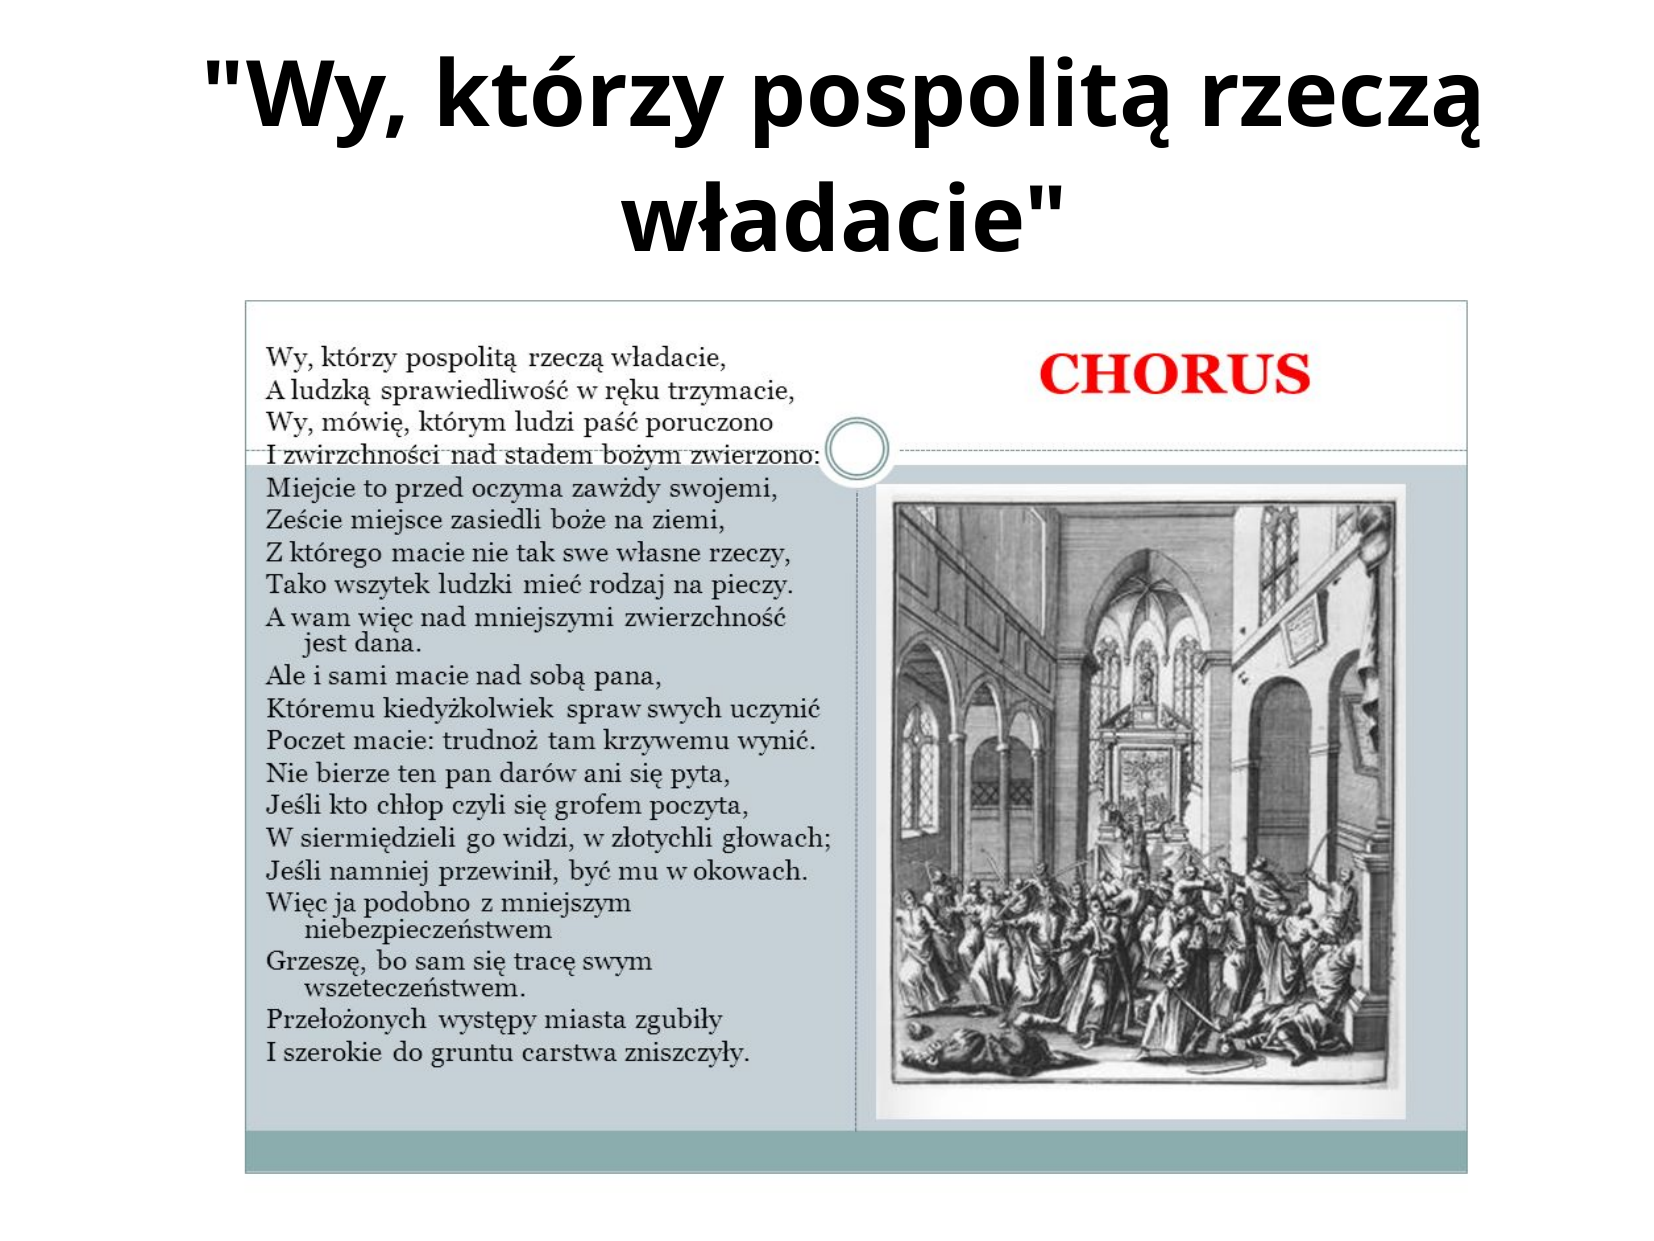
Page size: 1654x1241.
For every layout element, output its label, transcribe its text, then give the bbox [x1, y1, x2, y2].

picture [224, 280, 1489, 1193]
title "Wy, którzy pospolitą rzeczą władacie" [82, 25, 1571, 281]
